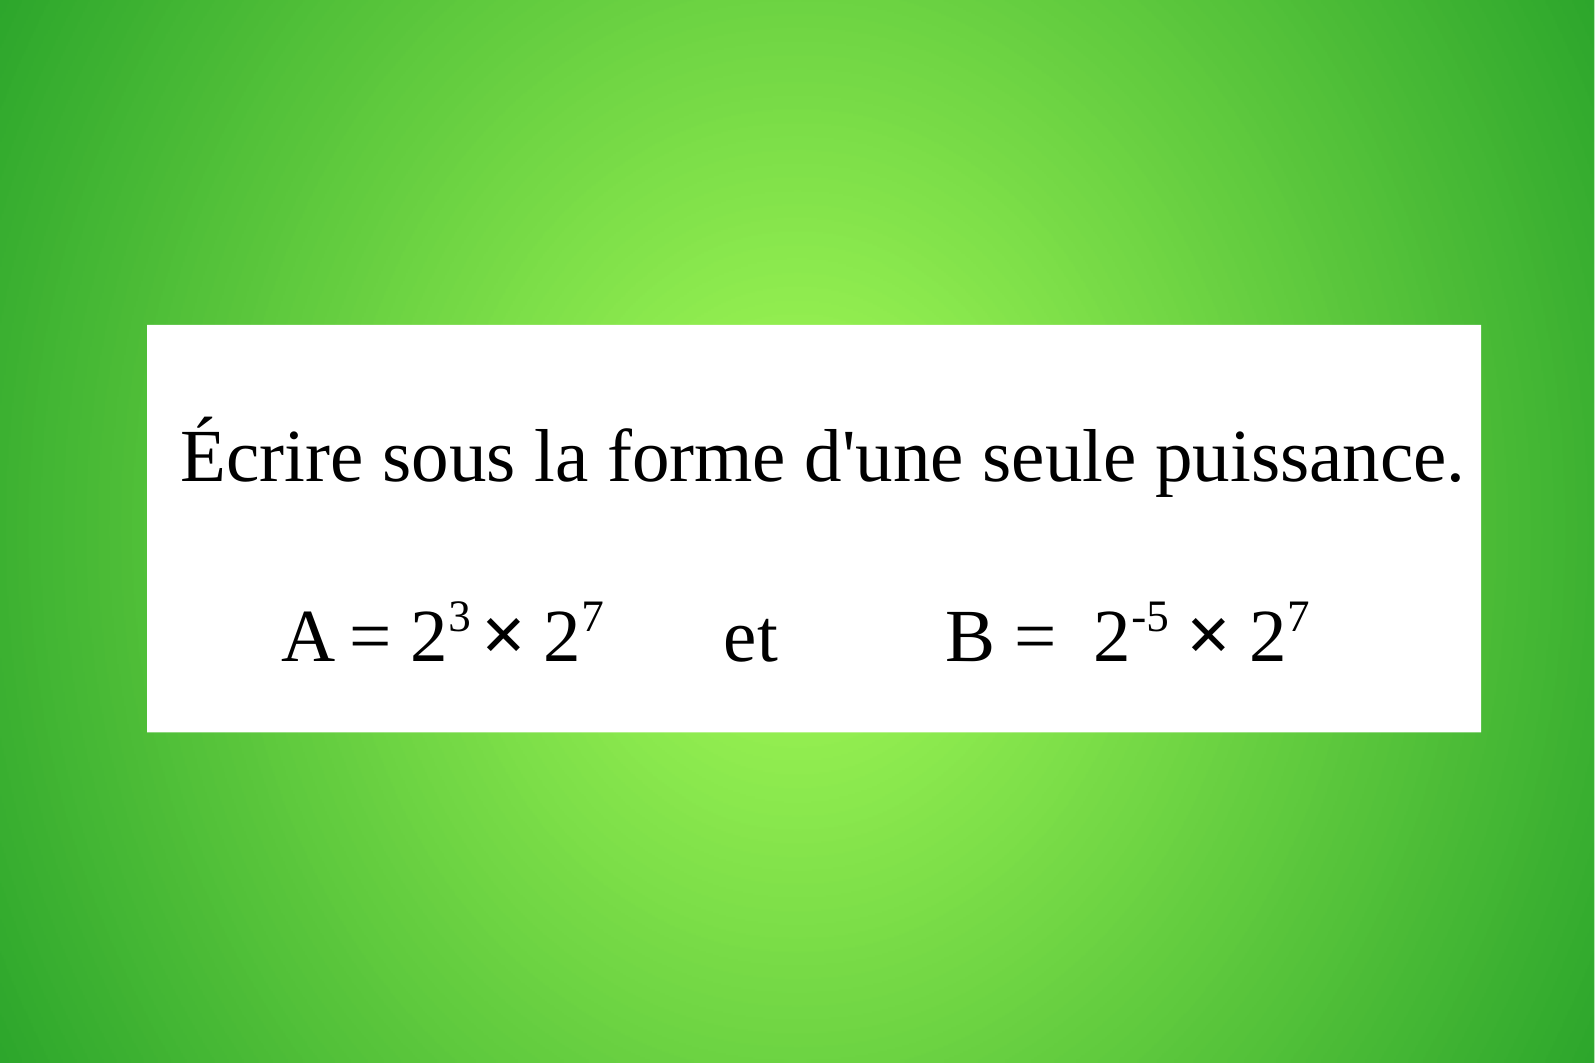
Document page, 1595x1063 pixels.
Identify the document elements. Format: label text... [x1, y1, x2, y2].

picture [0, 0, 1595, 1063]
text_box Écrire sous la forme d'une seule puissance. A = 23 × 27 et B = 2-5 × 27 [147, 324, 1482, 733]
